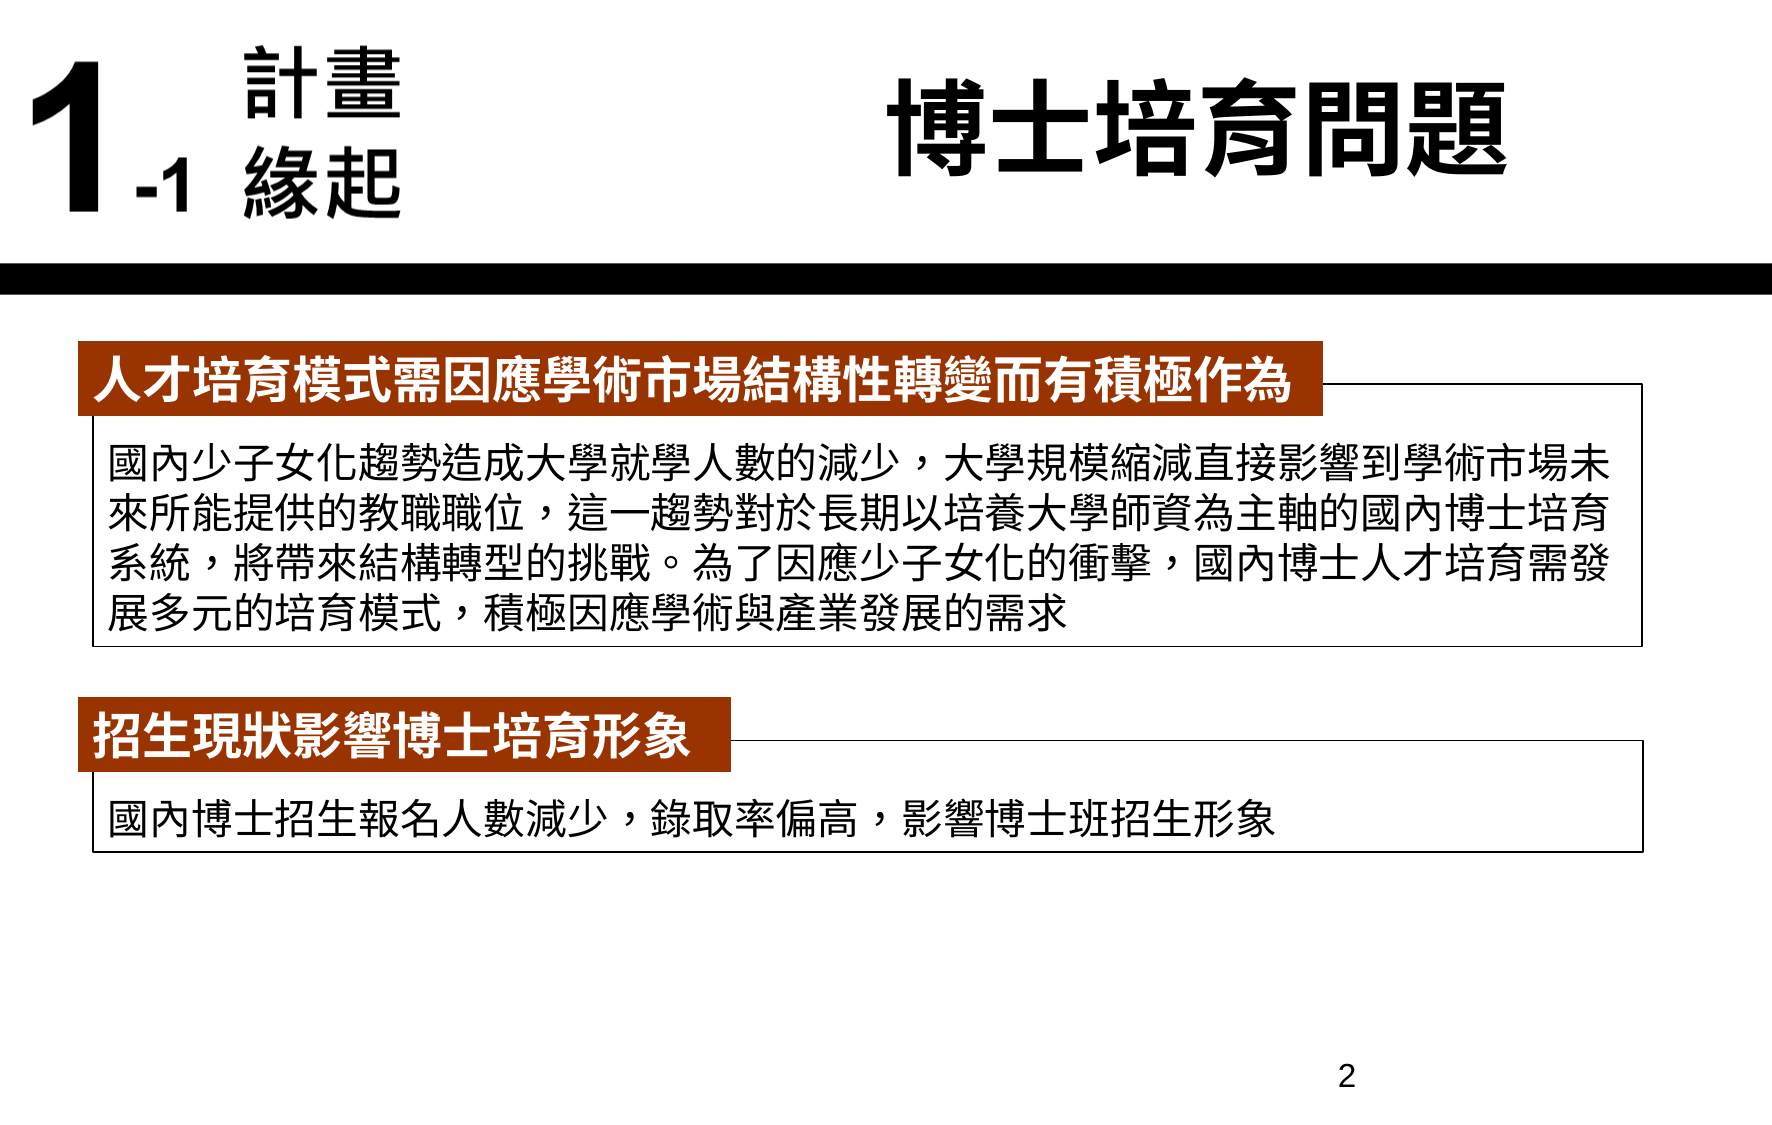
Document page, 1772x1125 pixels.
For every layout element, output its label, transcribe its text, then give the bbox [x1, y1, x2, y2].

text_box 招生現狀影響博士培育形象 [78, 697, 731, 772]
text_box 人才培育模式需因應學術市場結構性轉變而有積極作為 [78, 341, 1323, 416]
text_box 2 [1322, 1046, 1737, 1125]
text_box 國內少子女化趨勢造成大學就學人數的減少，大學規模縮減直接影響到學術市場未來所能提供的教職職位，這一趨勢對於長期以培養大學師資為主軸的國內博士培育系統，將帶來結構轉型的挑戰。為了因應少子女化的衝擊，國內博士人才培育需發展多元的培育模式，積極因應學術與產業發展的需求 [93, 384, 1643, 647]
picture [1, 0, 447, 385]
text_box 國內博士招生報名人數減少，錄取率偏高，影響博士班招生形象 [93, 740, 1643, 852]
text_box 博士培育問題 [869, 56, 1709, 198]
